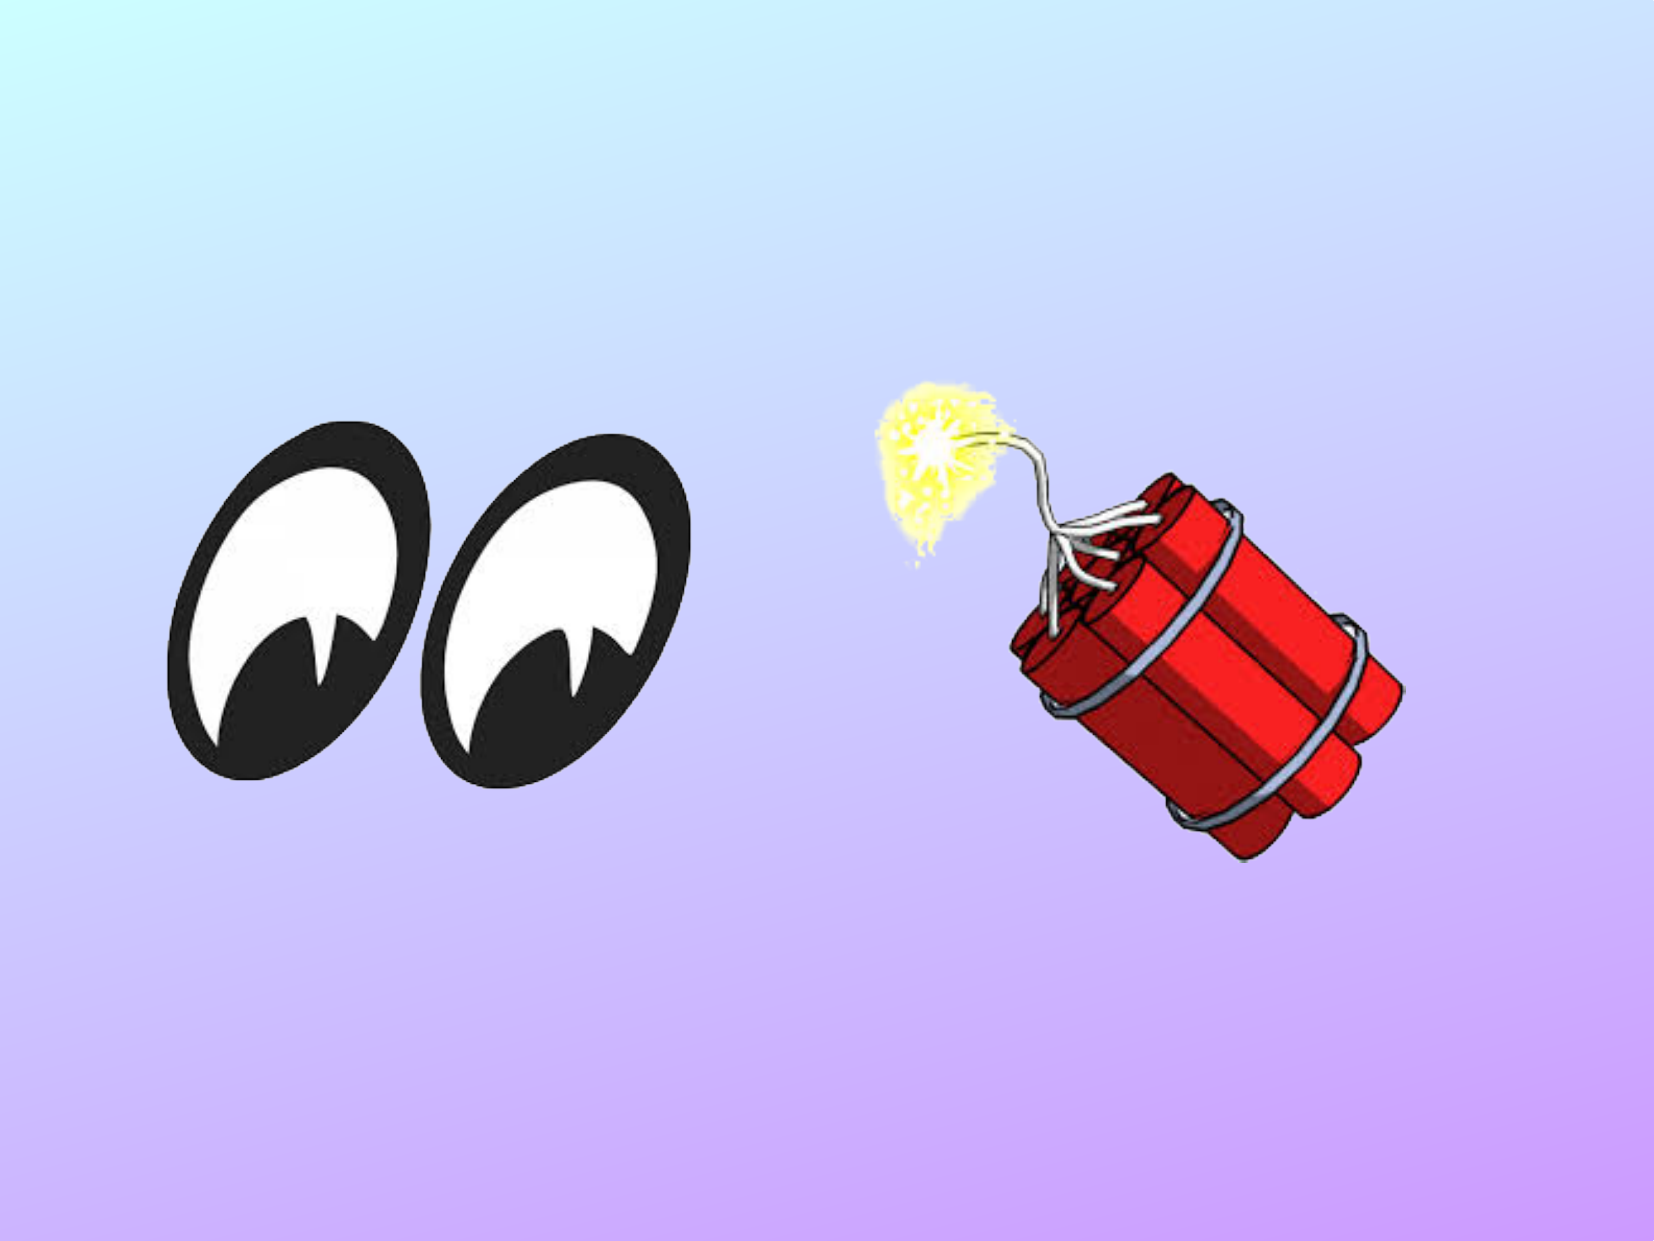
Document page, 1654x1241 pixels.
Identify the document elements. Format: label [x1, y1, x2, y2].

picture [815, 319, 1406, 863]
picture [153, 407, 706, 804]
